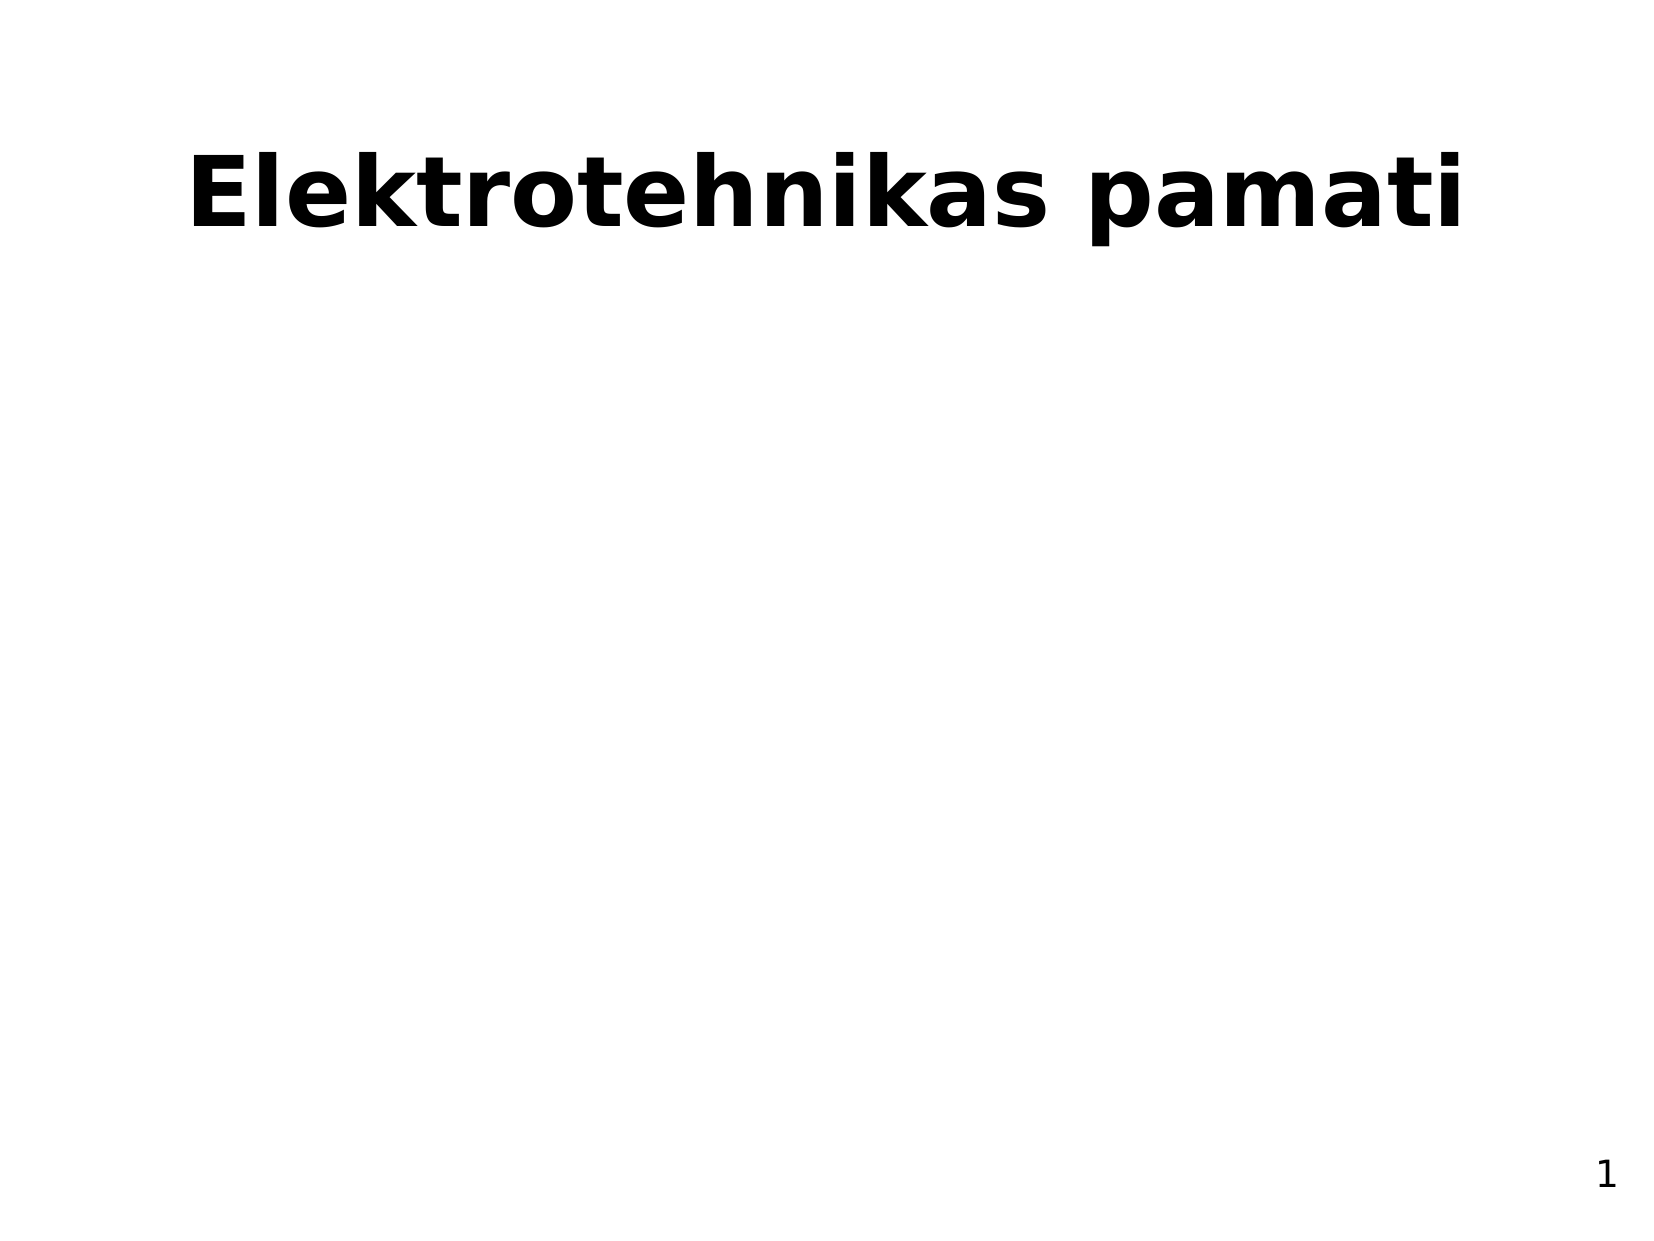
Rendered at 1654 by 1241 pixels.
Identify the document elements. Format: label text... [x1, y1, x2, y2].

title Elektrotehnikas pamati [82, 22, 1571, 364]
